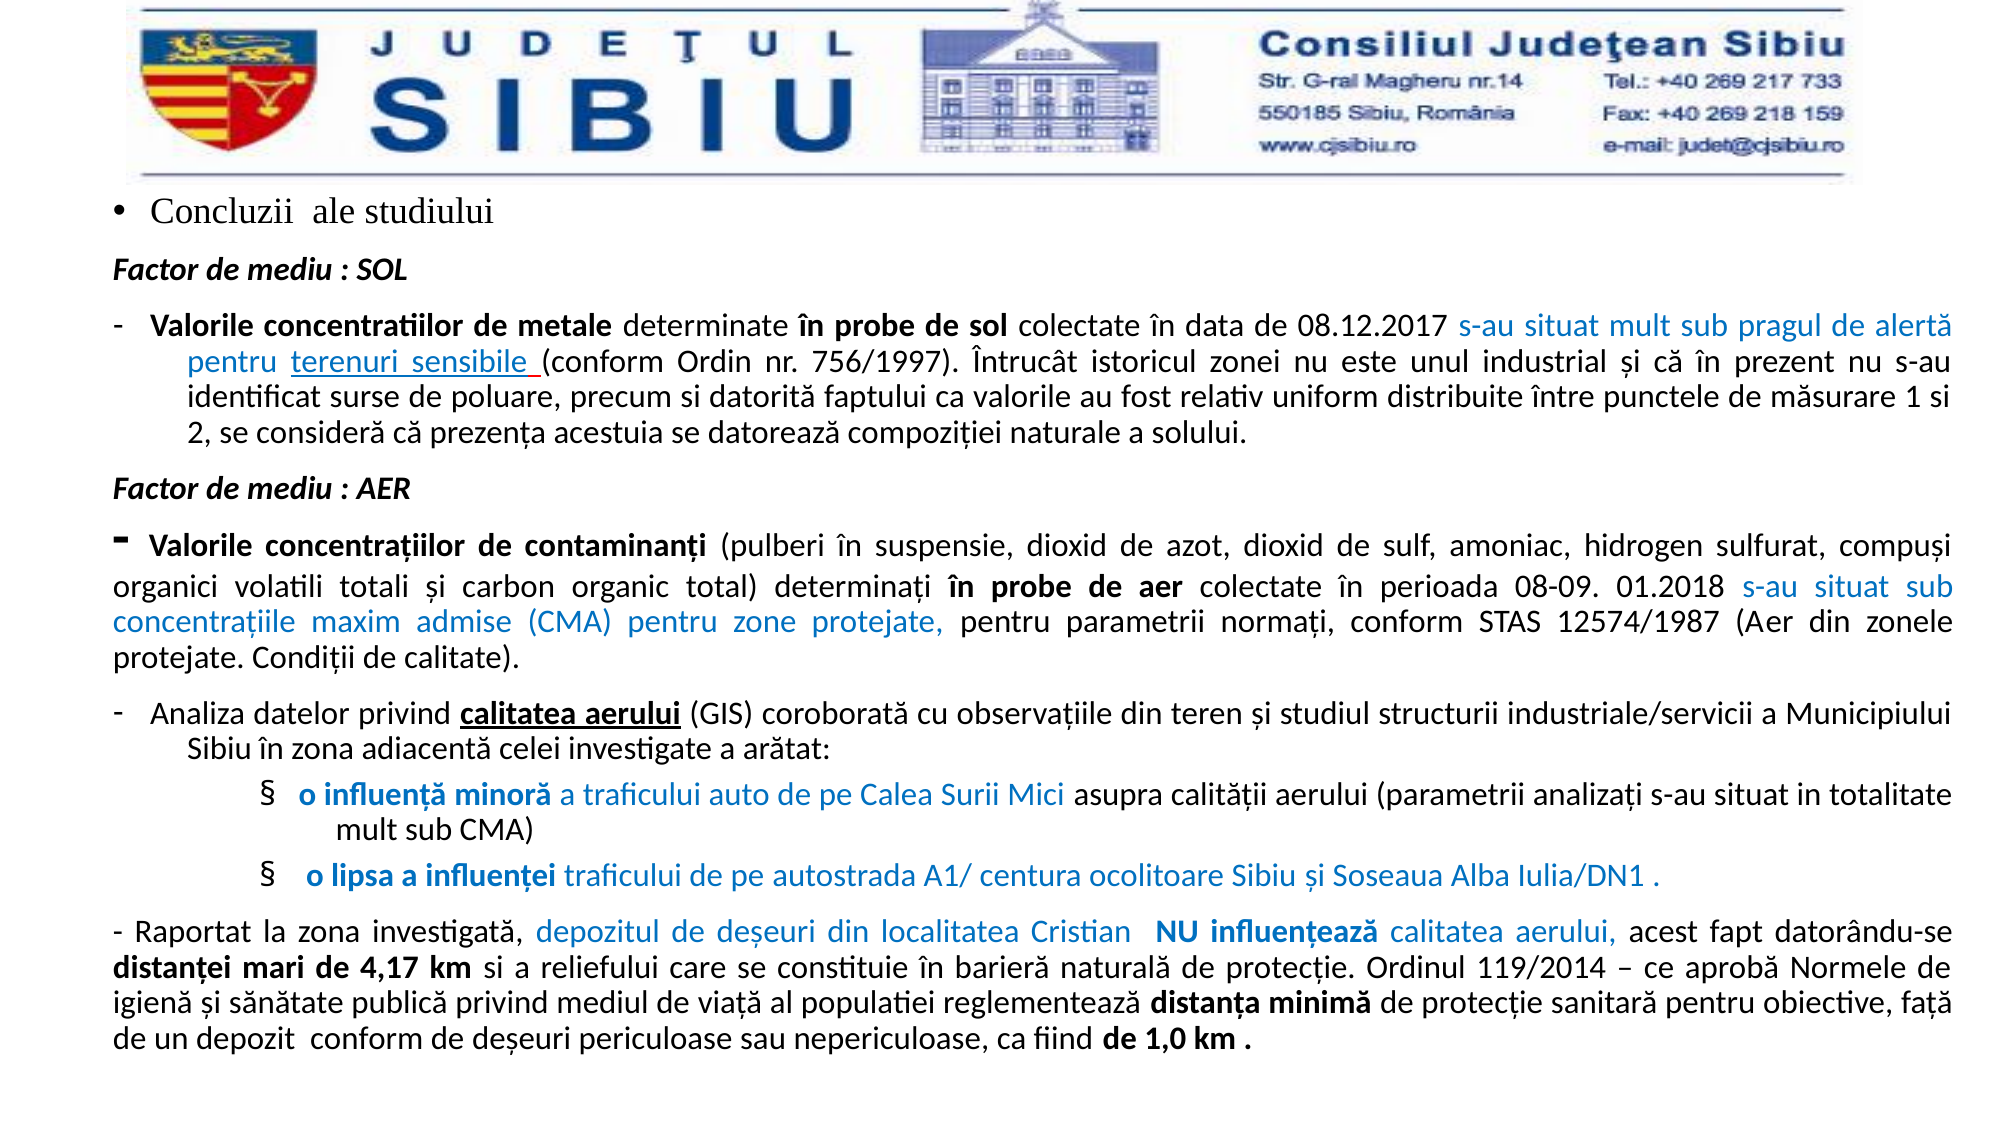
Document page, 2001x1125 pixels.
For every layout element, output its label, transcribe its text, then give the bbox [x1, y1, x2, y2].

picture [126, 0, 1863, 185]
list Concluzii ale studiului Factor de mediu : SOL Valorile concentratiilor de metale determinate în probe de sol colectate în data de 08.12.2017 s-au situat mult sub pragul de alertă pentru terenuri sensibile (conform Ordin nr. 756/1997). Întrucât istoricul zonei nu este unul industrial și că în prezent nu s-au identificat surse de poluare, precum si datorită faptului ca valorile au fost relativ uniform distribuite între punctele de măsurare 1 si 2, se consideră că prezența acestuia se datorează compoziției naturale a solului. Factor de mediu : AER - Valorile concentrațiilor de contaminanți (pulberi în suspensie, dioxid de azot, dioxid de sulf, amoniac, hidrogen sulfurat, compuși organici volatili totali și carbon organic total) determinați în probe de aer colectate în perioada 08-09. 01.2018 s-au situat sub concentrațiile maxim admise (CMA) pentru zone protejate, pentru parametrii normați, conform STAS 12574/1987 (Aer din zonele protejate. Condiții de calitate). Analiza datelor privind calitatea aerului (GIS) coroborată cu observațiile din teren și studiul structurii industriale/servicii a Municipiului Sibiu în zona adiacentă celei investigate a arătat: o influență minoră a traficului auto de pe Calea Surii Mici asupra calității aerului (parametrii analizați s-au situat in totalitate mult sub CMA) o lipsa a influenței traficului de pe autostrada A1/ centura ocolitoare Sibiu și Soseaua Alba Iulia/DN1 . - Raportat la zona investigată, depozitul de deșeuri din localitatea Cristian NU influențează calitatea aerului, acest fapt datorându-se distanței mari de 4,17 km si a reliefului care se constituie în barieră naturală de protecție. Ordinul 119/2014 – ce aprobă Normele de igienă și sănătate publică privind mediul de viață al populatiei reglementează distanța minimă de protecție sanitară pentru obiective, față de un depozit conform de deșeuri periculoase sau nepericuloase, ca fiind de 1,0 km . [97, 184, 1969, 1066]
